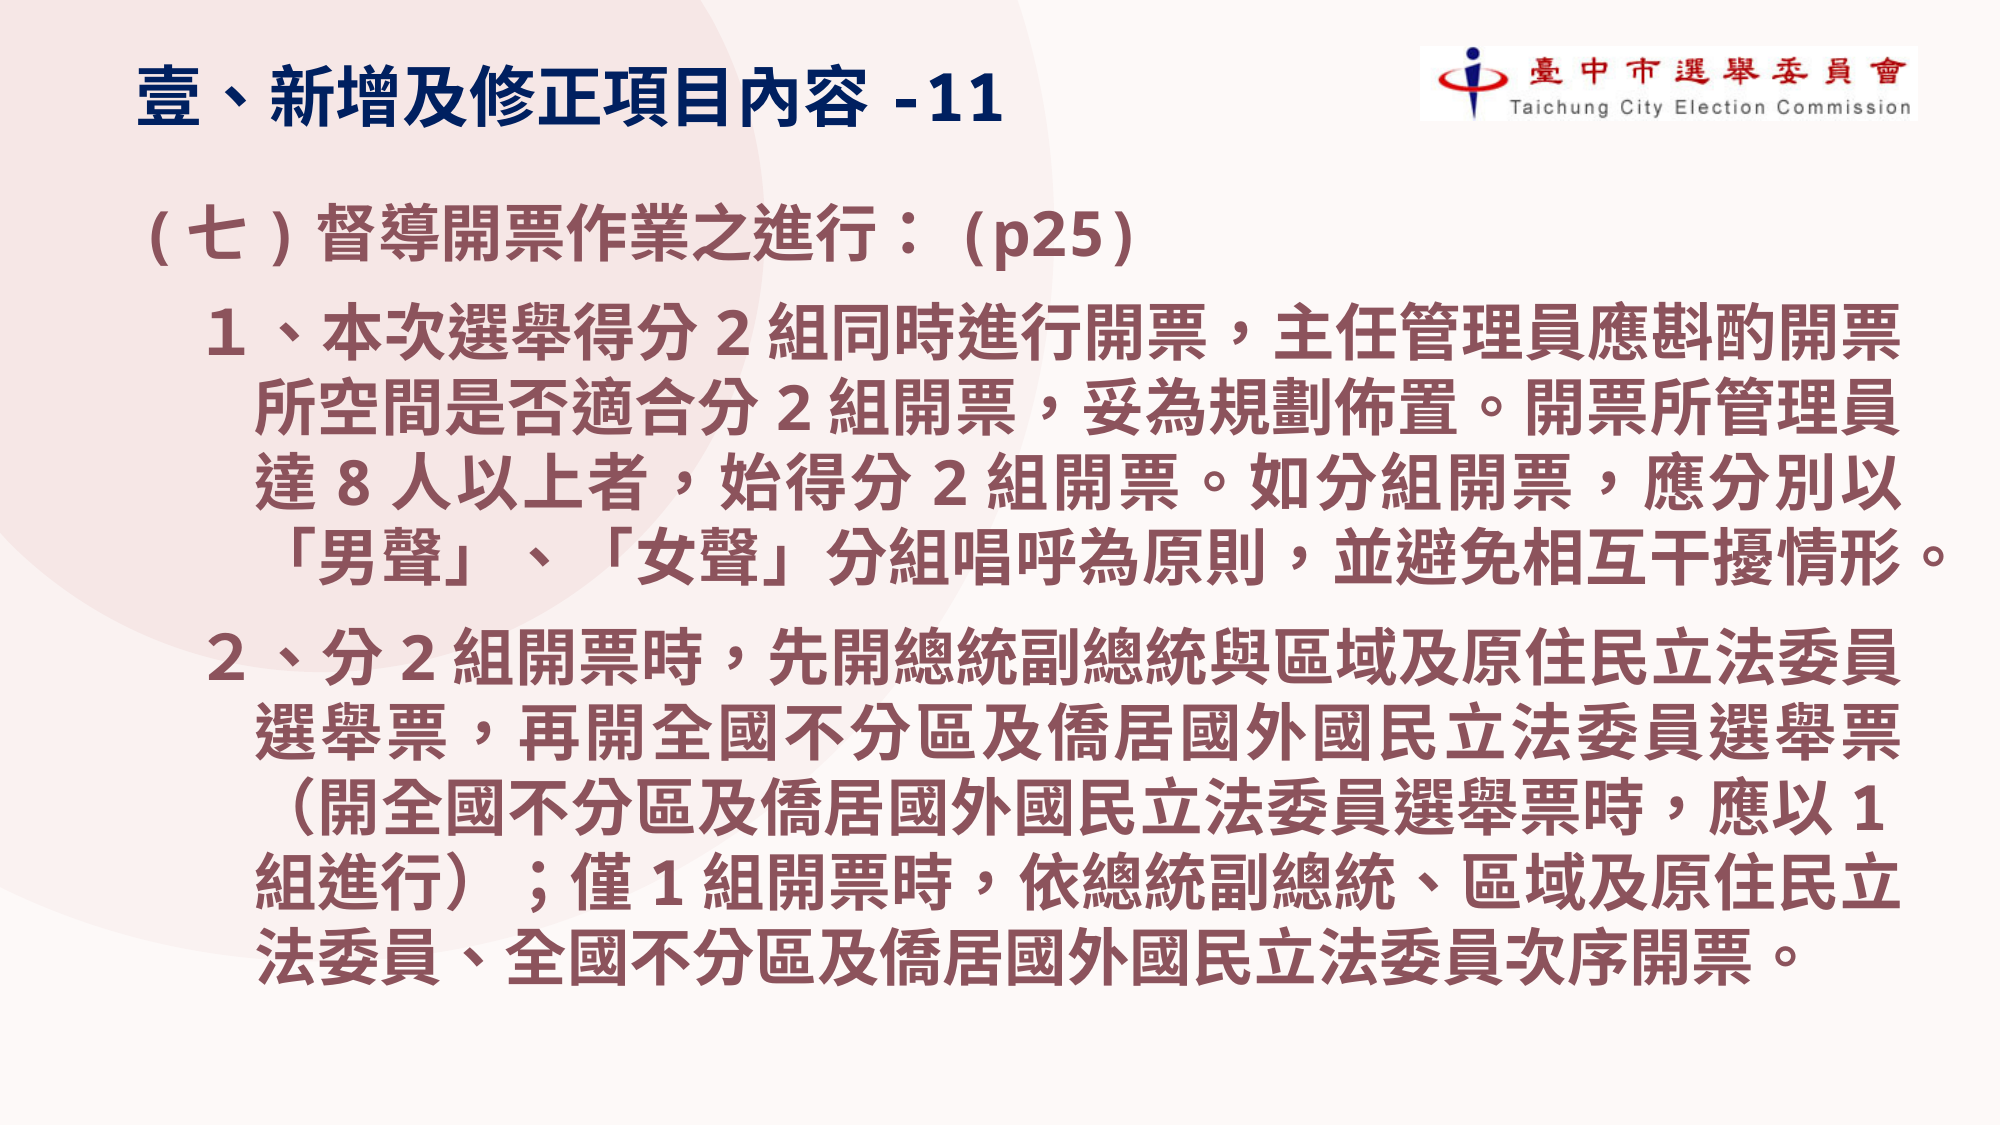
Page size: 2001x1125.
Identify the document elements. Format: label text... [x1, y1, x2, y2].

list (七)督導開票作業之進行：(p25) １、本次選舉得分2組同時進行開票，主任管理員應斟酌開票所空間是否適合分2組開票，妥為規劃佈置。開票所管理員達8人以上者，始得分2組開票。如分組開票，應分別以「男聲」、「女聲」分組唱呼為原則，並避免相互干擾情形。 ２、分2組開票時，先開總統副總統與區域及原住民立法委員選舉票，再開全國不分區及僑居國外國民立法委員選舉票（開全國不分區及僑居國外國民立法委員選舉票時，應以1組進行）；僅1組開票時，依總統副總統、區域及原住民立法委員、全國不分區及僑居國外國民立法委員次序開票。 [120, 185, 1918, 1023]
title 壹、新增及修正項目內容-11 [120, 35, 1918, 166]
